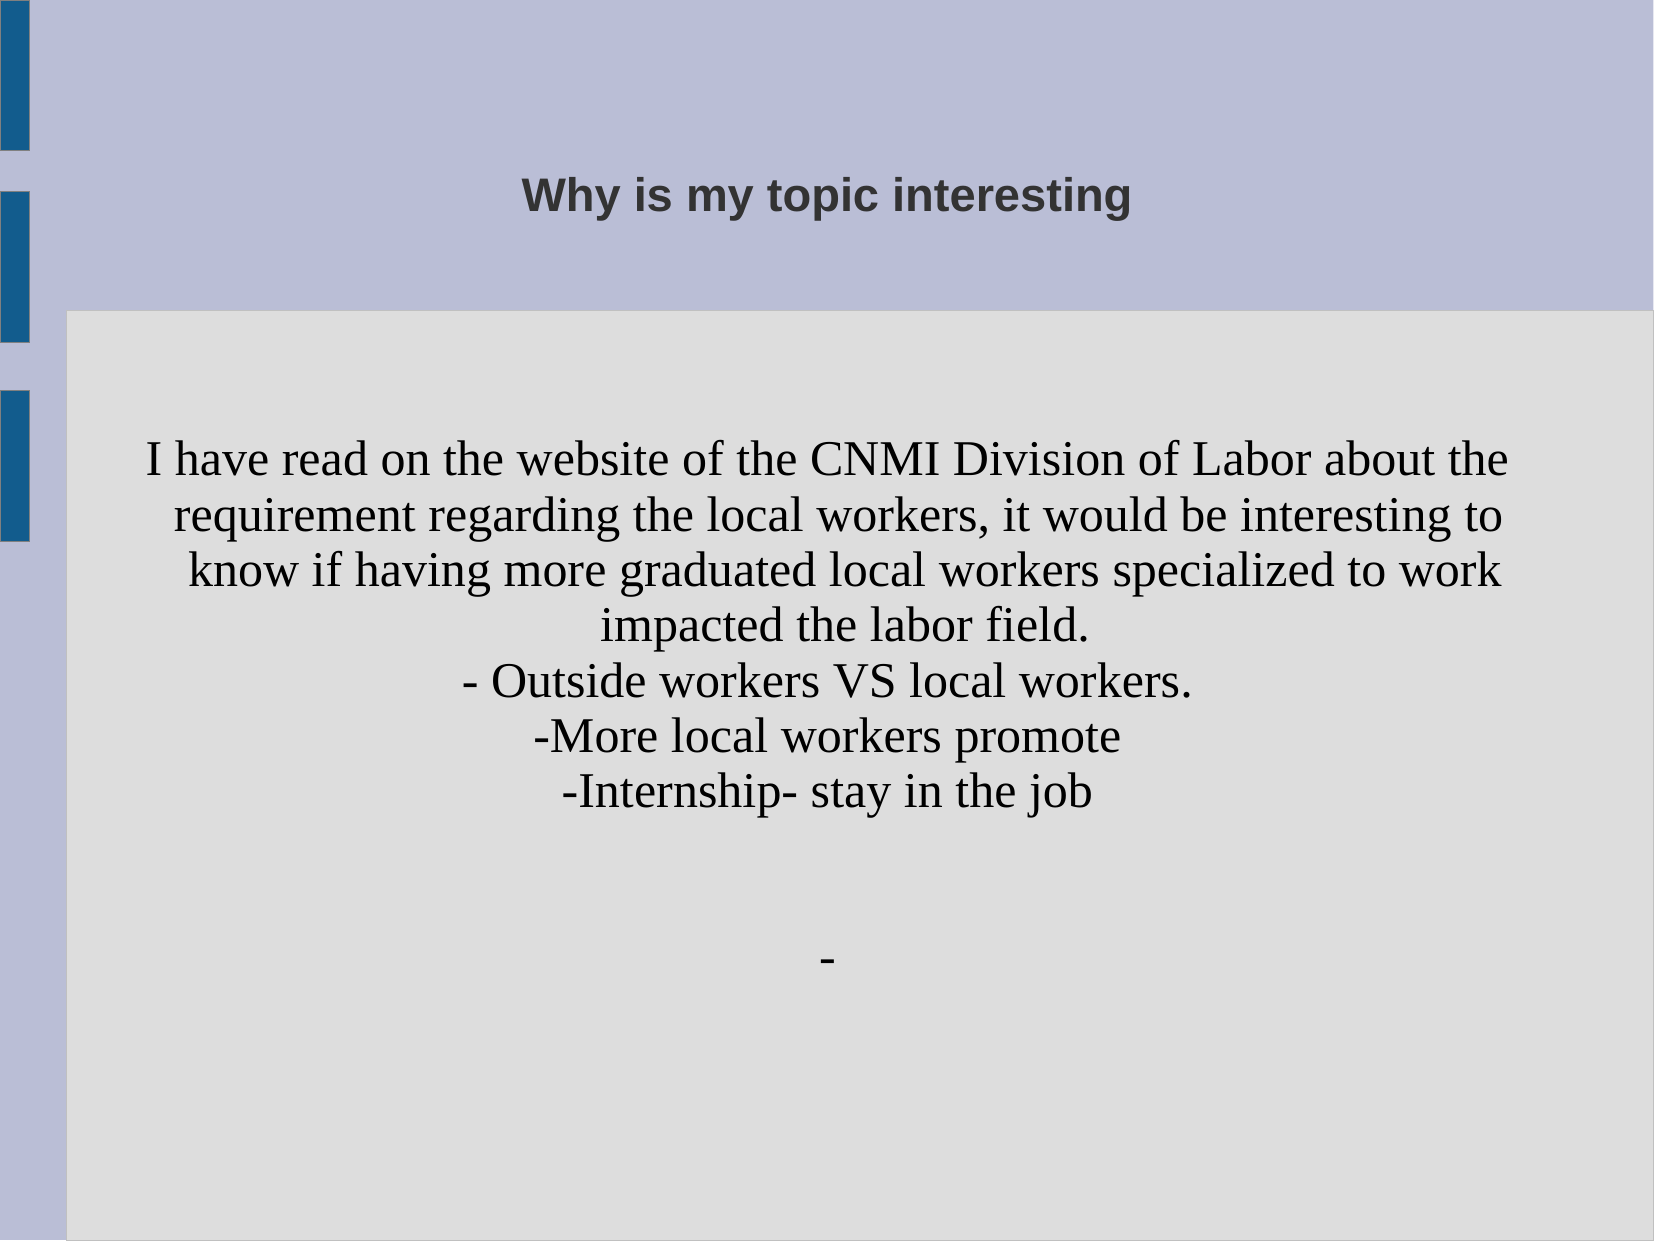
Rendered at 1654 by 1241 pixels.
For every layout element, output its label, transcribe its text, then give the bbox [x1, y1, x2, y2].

title Why is my topic interesting [121, 91, 1534, 299]
subtitle I have read on the website of the CNMI Division of Labor about the requirement regarding the local workers, it would be interesting to know if having more graduated local workers specialized to work impacted the labor field. - Outside workers VS local workers. -More local workers promote -Internship- stay in the job - [121, 344, 1534, 1127]
